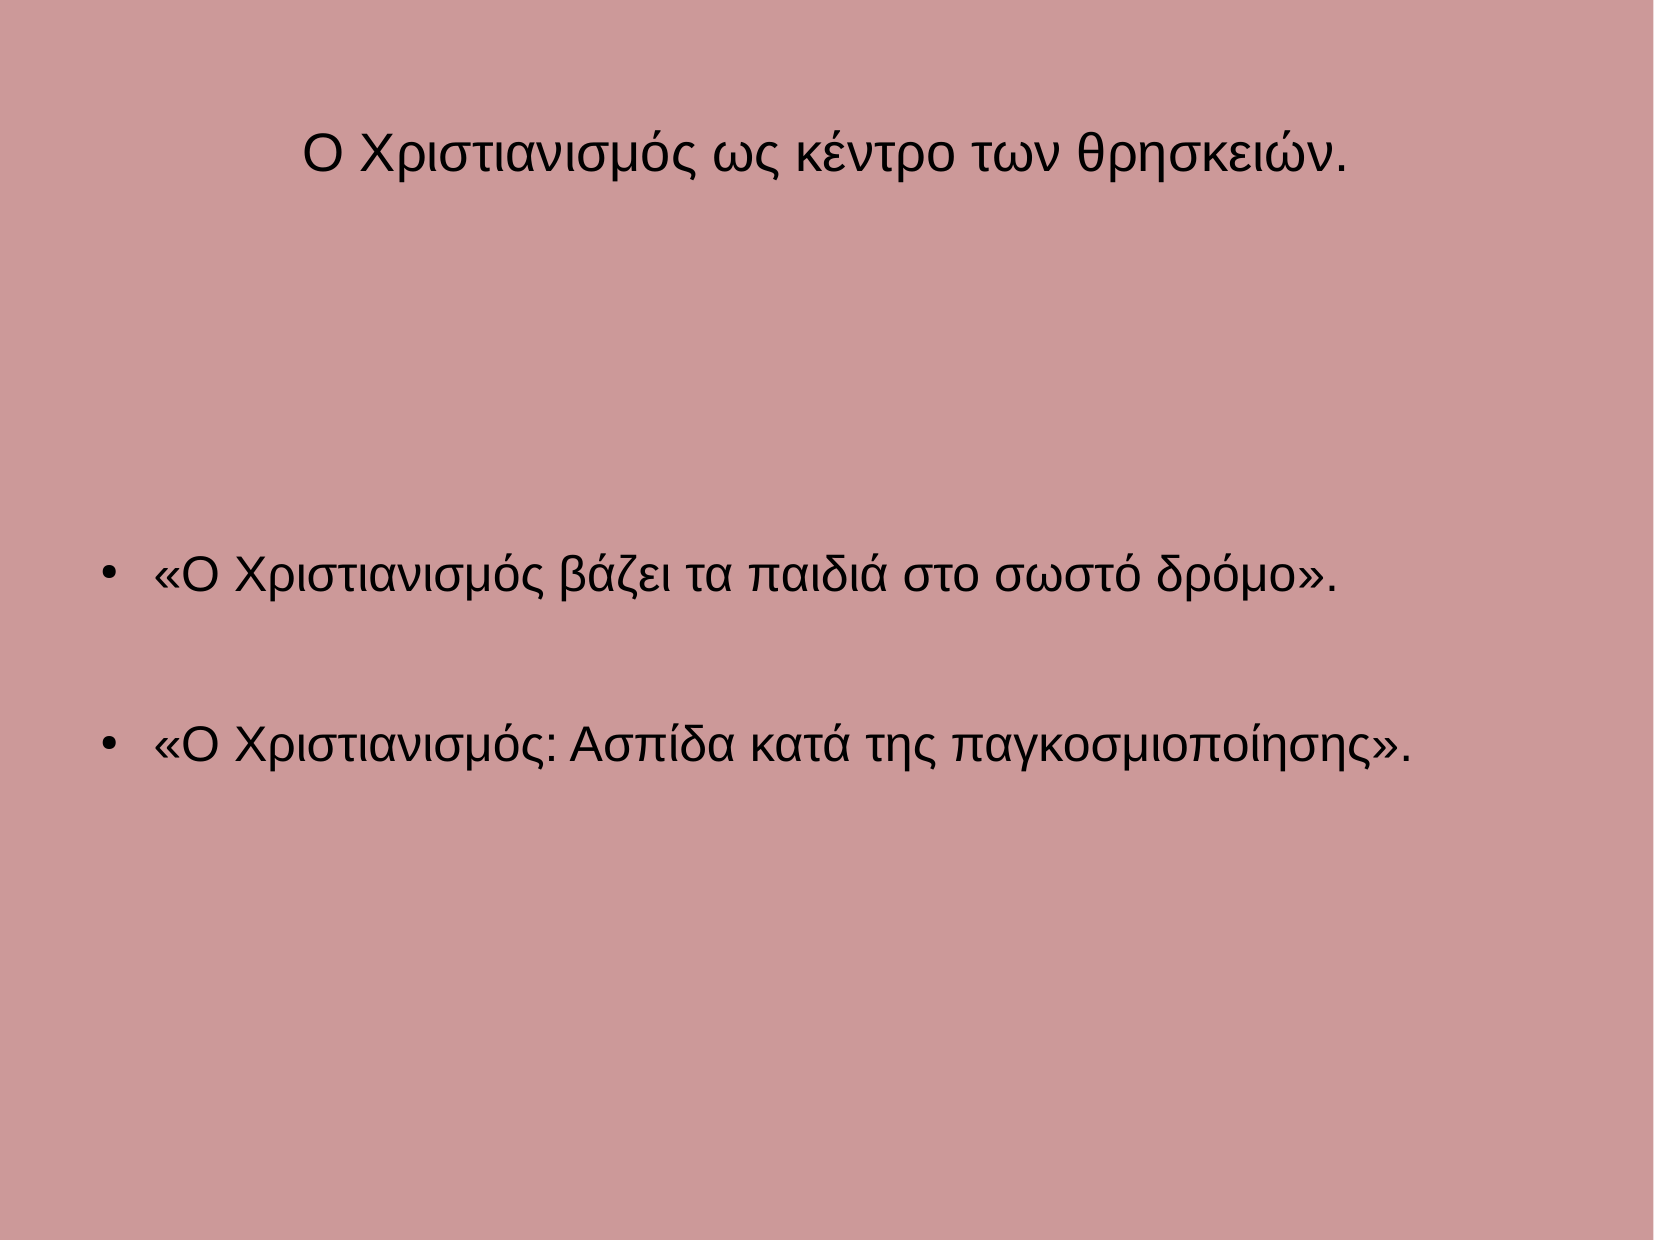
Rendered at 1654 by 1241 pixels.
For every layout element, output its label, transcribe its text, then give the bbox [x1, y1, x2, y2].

title Ο Χριστιανισμός ως κέντρο των θρησκειών. [82, 49, 1571, 257]
list «Ο Χριστιανισμός βάζει τα παιδιά στο σωστό δρόμο». «Ο Χριστιανισμός: Ασπίδα κατά της παγκοσμιοποίησης». [82, 290, 1571, 1109]
